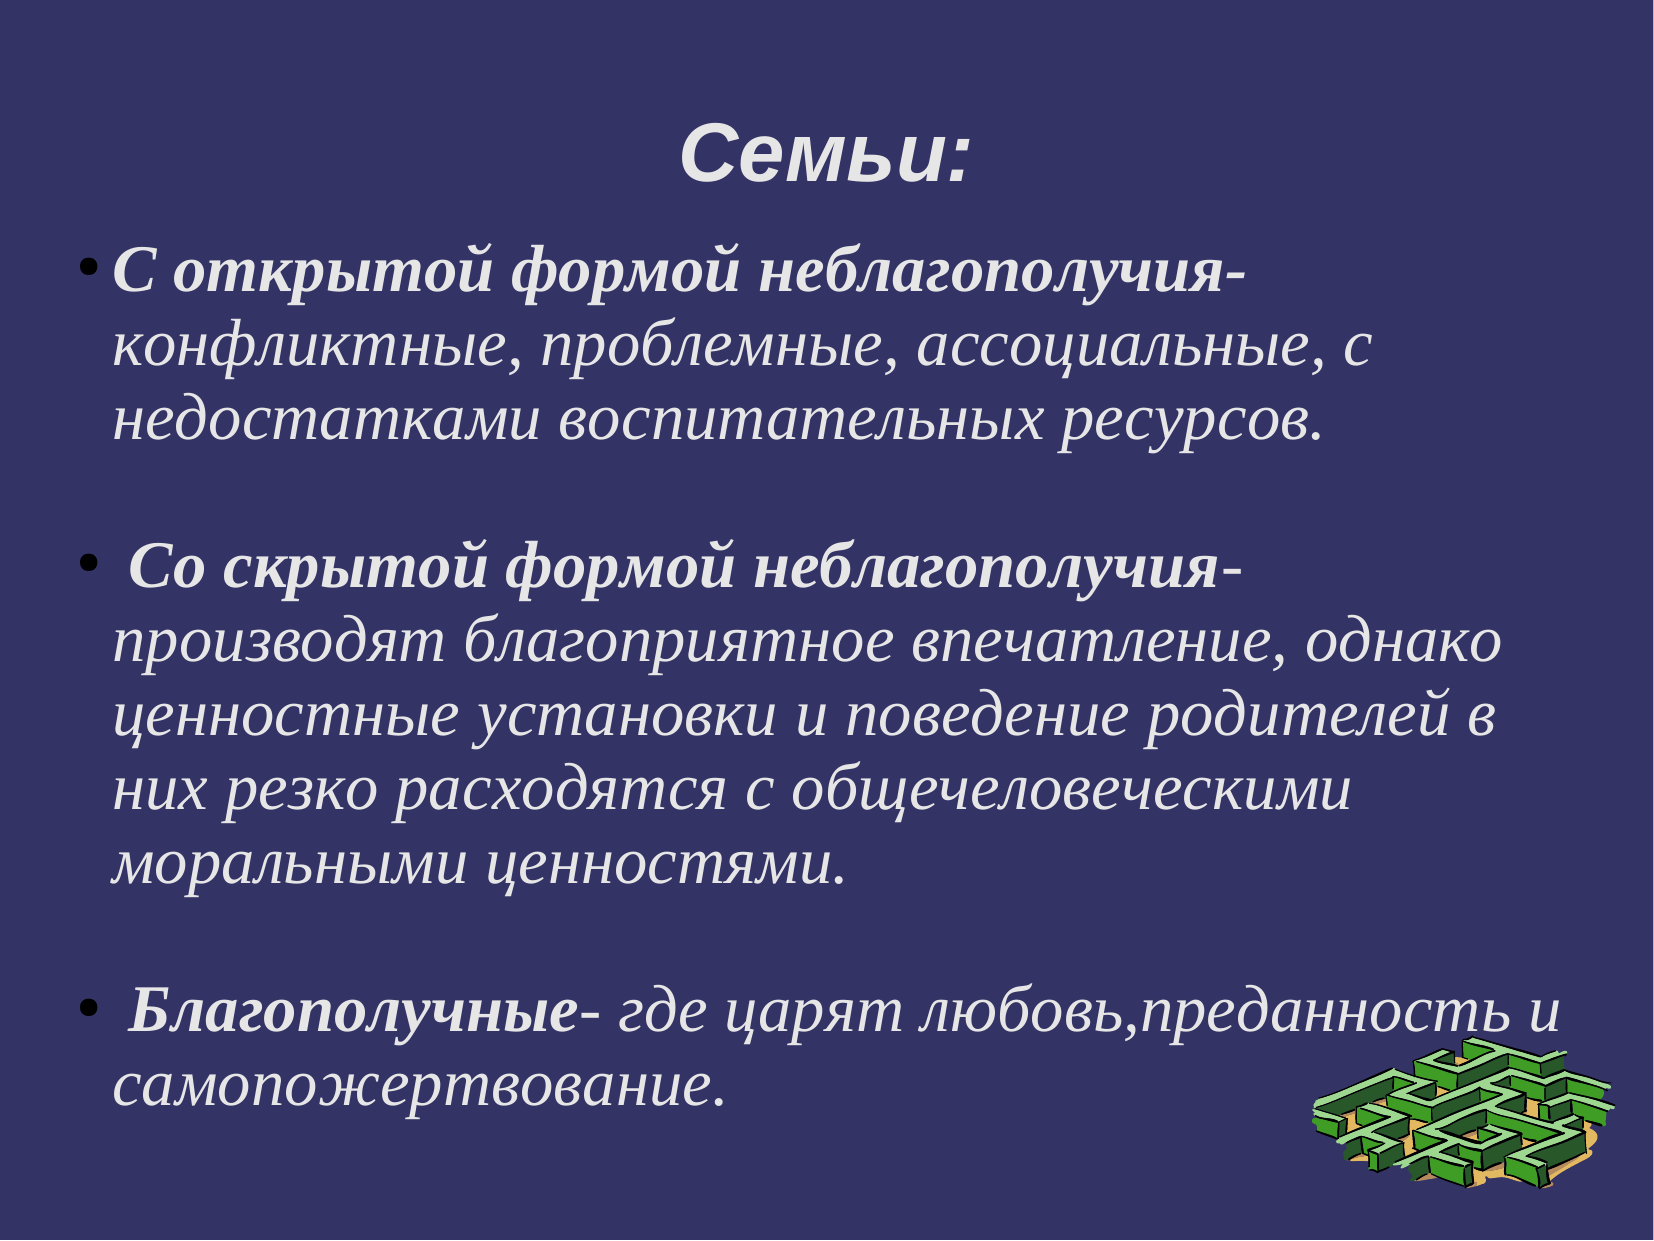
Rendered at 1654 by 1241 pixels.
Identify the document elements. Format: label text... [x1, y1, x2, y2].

subtitle С открытой формой неблагополучия- конфликтные, проблемные, ассоциальные, с недостатками воспитательных ресурсов. Со скрытой формой неблагополучия- производят благоприятное впечатление, однако ценностные установки и поведение родителей в них резко расходятся с общечеловеческими моральными ценностями. Благополучные- где царят любовь,преданность и самопожертвование. [76, 229, 1565, 1123]
title Семьи: [82, 56, 1571, 250]
